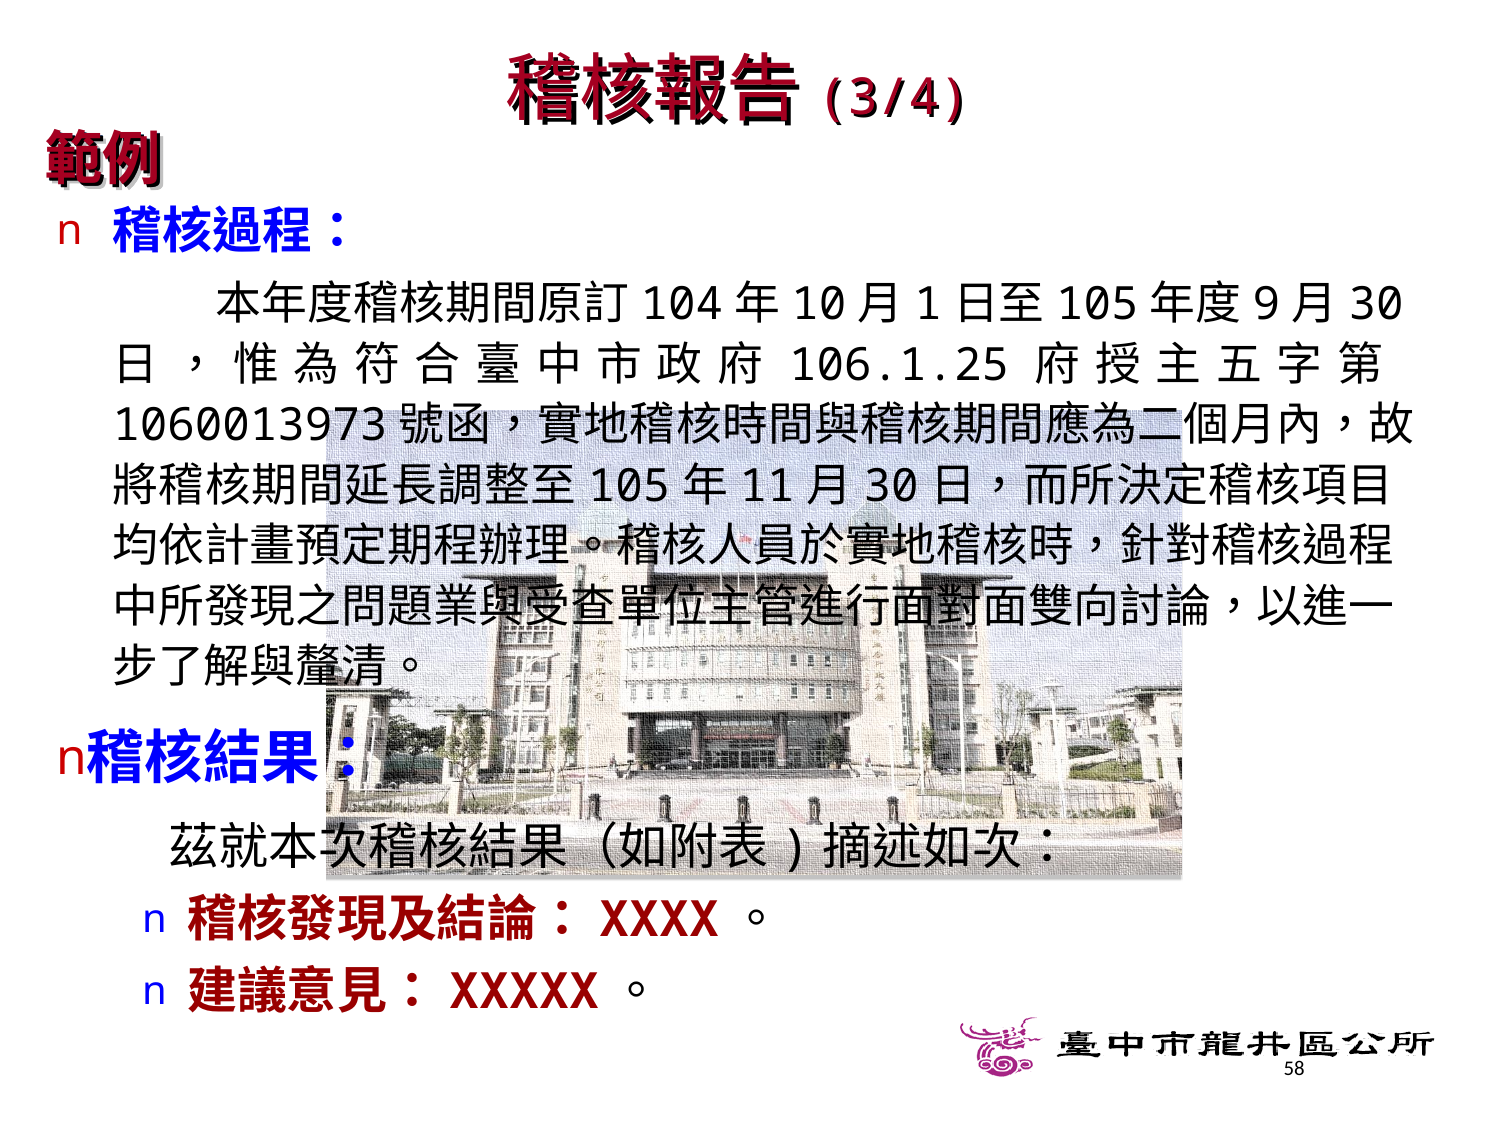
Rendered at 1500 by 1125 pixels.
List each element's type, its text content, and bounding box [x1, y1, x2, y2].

text_box 範例 [29, 114, 176, 199]
text_box 58 [1268, 1047, 1500, 1123]
title 稽核報告(3/4) [100, 33, 1376, 138]
text_box 稽核過程： 本年度稽核期間原訂104年10月1日至105年度9月30日，惟為符合臺中市政府106.1.25府授主五字第1060013973號函，實地稽核時間與稽核期間應為二個月內，故將稽核期間延長調整至105年11月30日，而所決定稽核項目均依計畫預定期程辦理。稽核人員於實地稽核時，針對稽核過程中所發現之問題業與受查單位主管進行面對面雙向討論，以進一步了解與釐清。 稽核結果： 茲就本次稽核結果（如附表)摘述如次： 稽核發現及結論：XXXX。 建議意見：XXXXX。 [41, 185, 1429, 1000]
